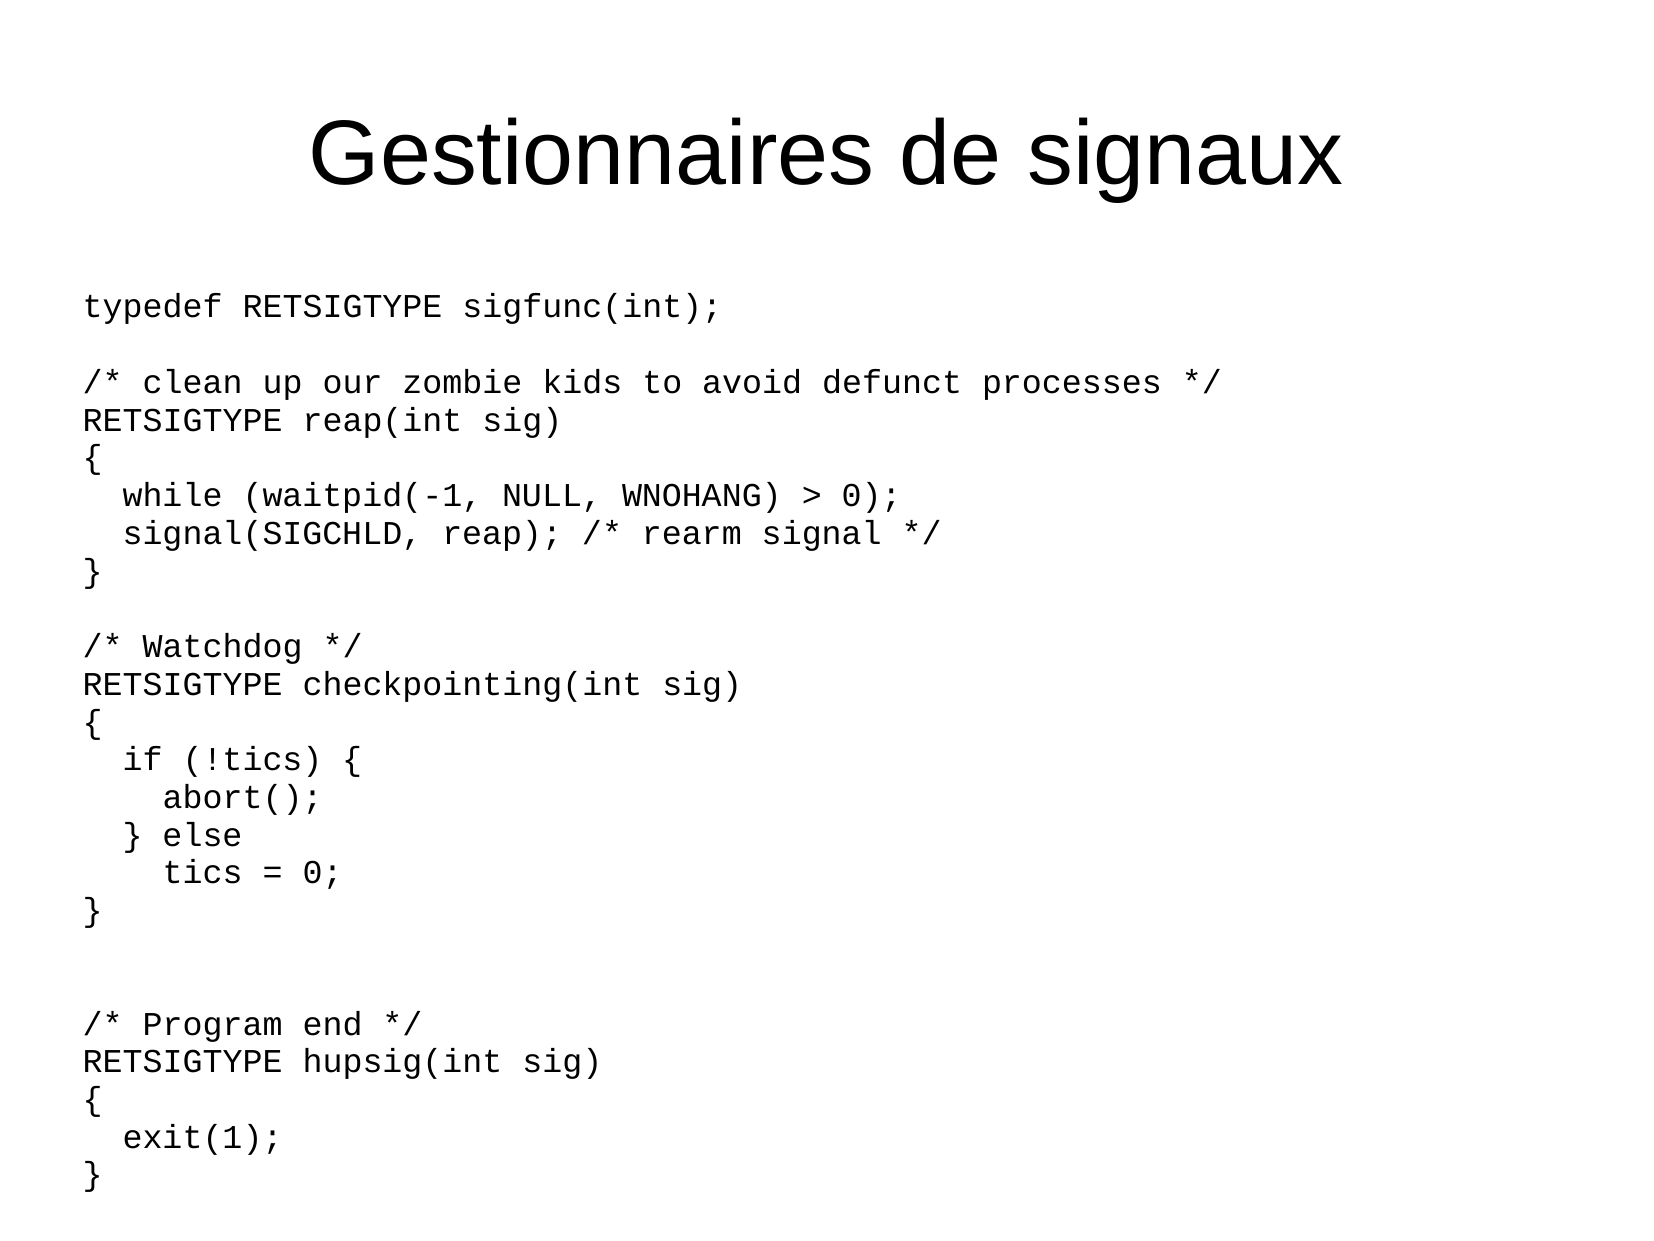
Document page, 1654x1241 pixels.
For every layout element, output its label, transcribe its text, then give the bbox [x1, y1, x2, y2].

title Gestionnaires de signaux [82, 56, 1571, 250]
list typedef RETSIGTYPE sigfunc(int); /* clean up our zombie kids to avoid defunct processes */ RETSIGTYPE reap(int sig) { while (waitpid(-1, NULL, WNOHANG) > 0); signal(SIGCHLD, reap); /* rearm signal */ } /* Watchdog */ RETSIGTYPE checkpointing(int sig) { if (!tics) { abort(); } else tics = 0; } /* Program end */ RETSIGTYPE hupsig(int sig) { exit(1); } [82, 290, 1571, 1148]
